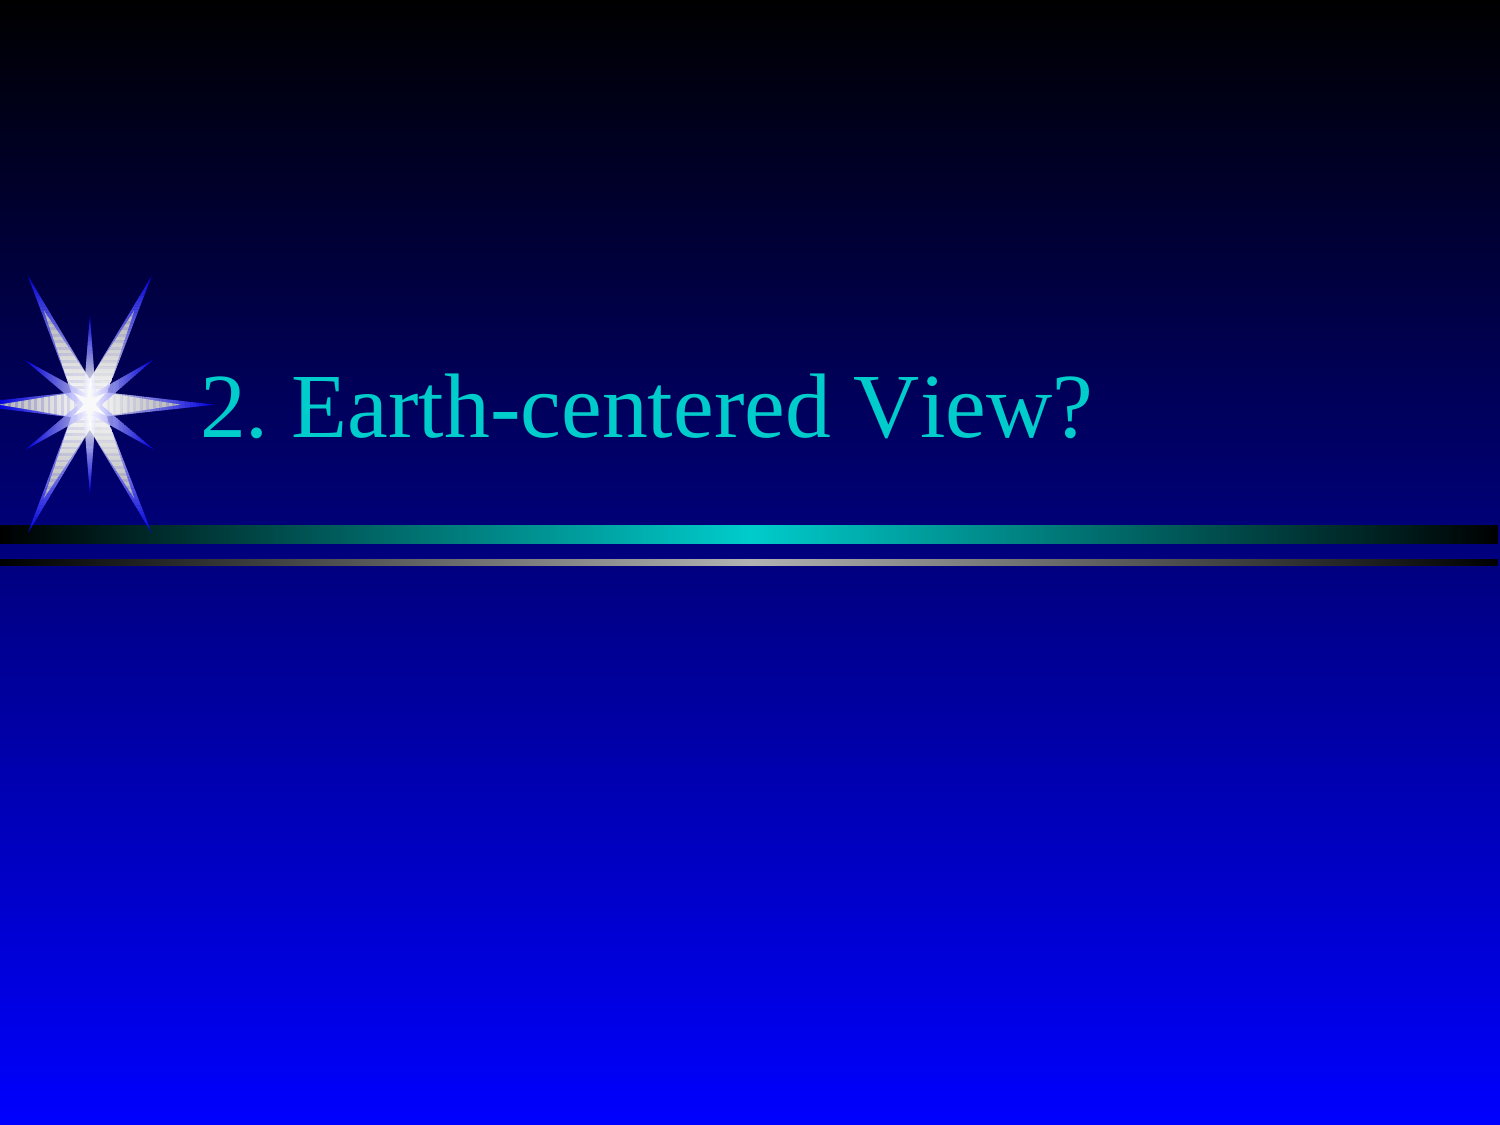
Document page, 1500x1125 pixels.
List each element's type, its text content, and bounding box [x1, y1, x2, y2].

title 2. Earth-centered View? [200, 312, 1476, 501]
